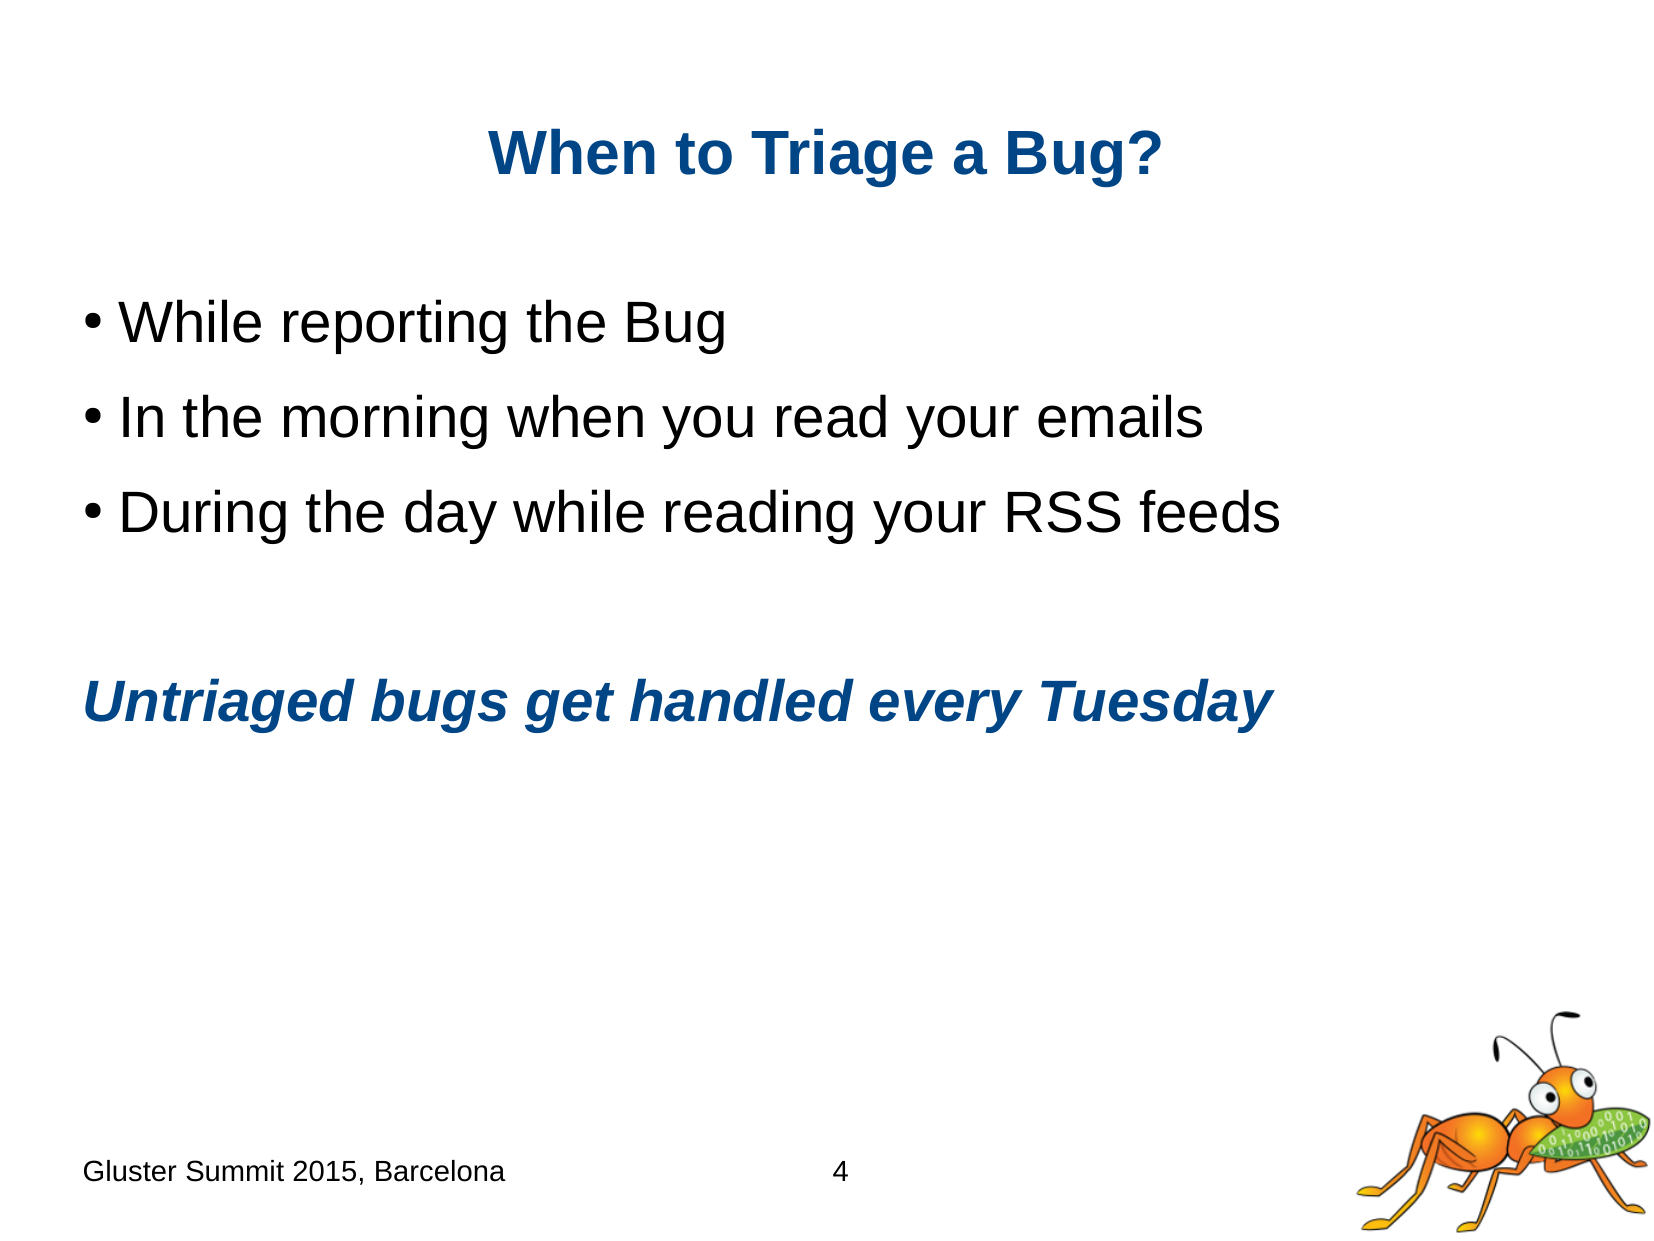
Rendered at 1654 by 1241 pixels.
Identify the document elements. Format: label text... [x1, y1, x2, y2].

list While reporting the Bug In the morning when you read your emails During the day while reading your RSS feeds Untriaged bugs get handled every Tuesday [82, 290, 1571, 1010]
picture [1353, 1009, 1654, 1235]
title When to Triage a Bug? [82, 49, 1571, 257]
